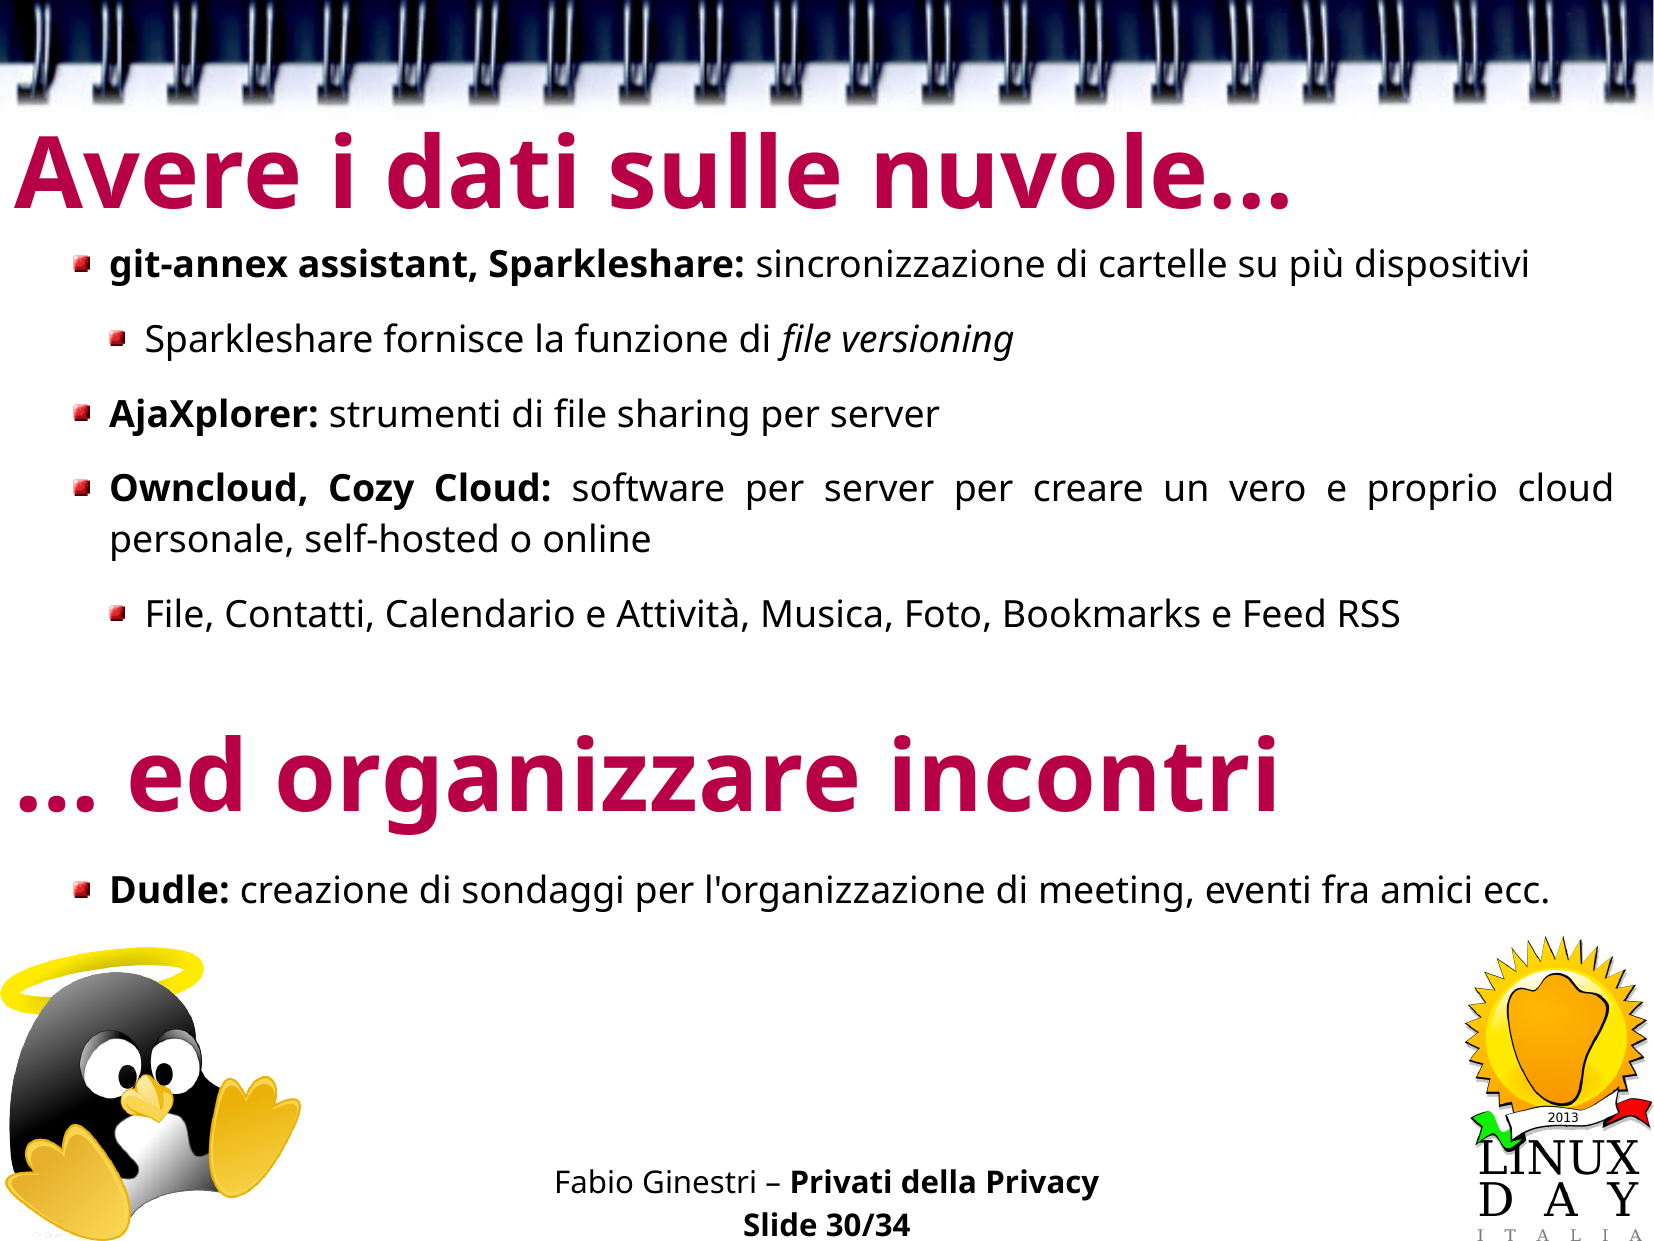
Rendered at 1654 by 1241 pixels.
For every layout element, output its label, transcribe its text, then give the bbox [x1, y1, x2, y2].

text_box Dudle: creazione di sondaggi per l'organizzazione di meeting, eventi fra amici ecc. [23, 856, 1630, 916]
picture [0, 947, 301, 1241]
text_box git-annex assistant, Sparkleshare: sincronizzazione di cartelle su più dispositivi Sparkleshare fornisce la funzione di file versioning AjaXplorer: strumenti di file sharing per server Owncloud, Cozy Cloud: software per server per creare un vero e proprio cloud personale, self-hosted o online File, Contatti, Calendario e Attività, Musica, Foto, Bookmarks e Feed RSS [23, 230, 1630, 602]
text_box … ed organizzare incontri [0, 696, 1254, 829]
text_box Fabio Ginestri – Privati della Privacy Slide <numero>/34 [550, 1152, 1104, 1241]
picture [0, 0, 1654, 121]
text_box Avere i dati sulle nuvole... [0, 94, 1277, 226]
picture [109, 605, 125, 621]
picture [1464, 935, 1654, 1241]
